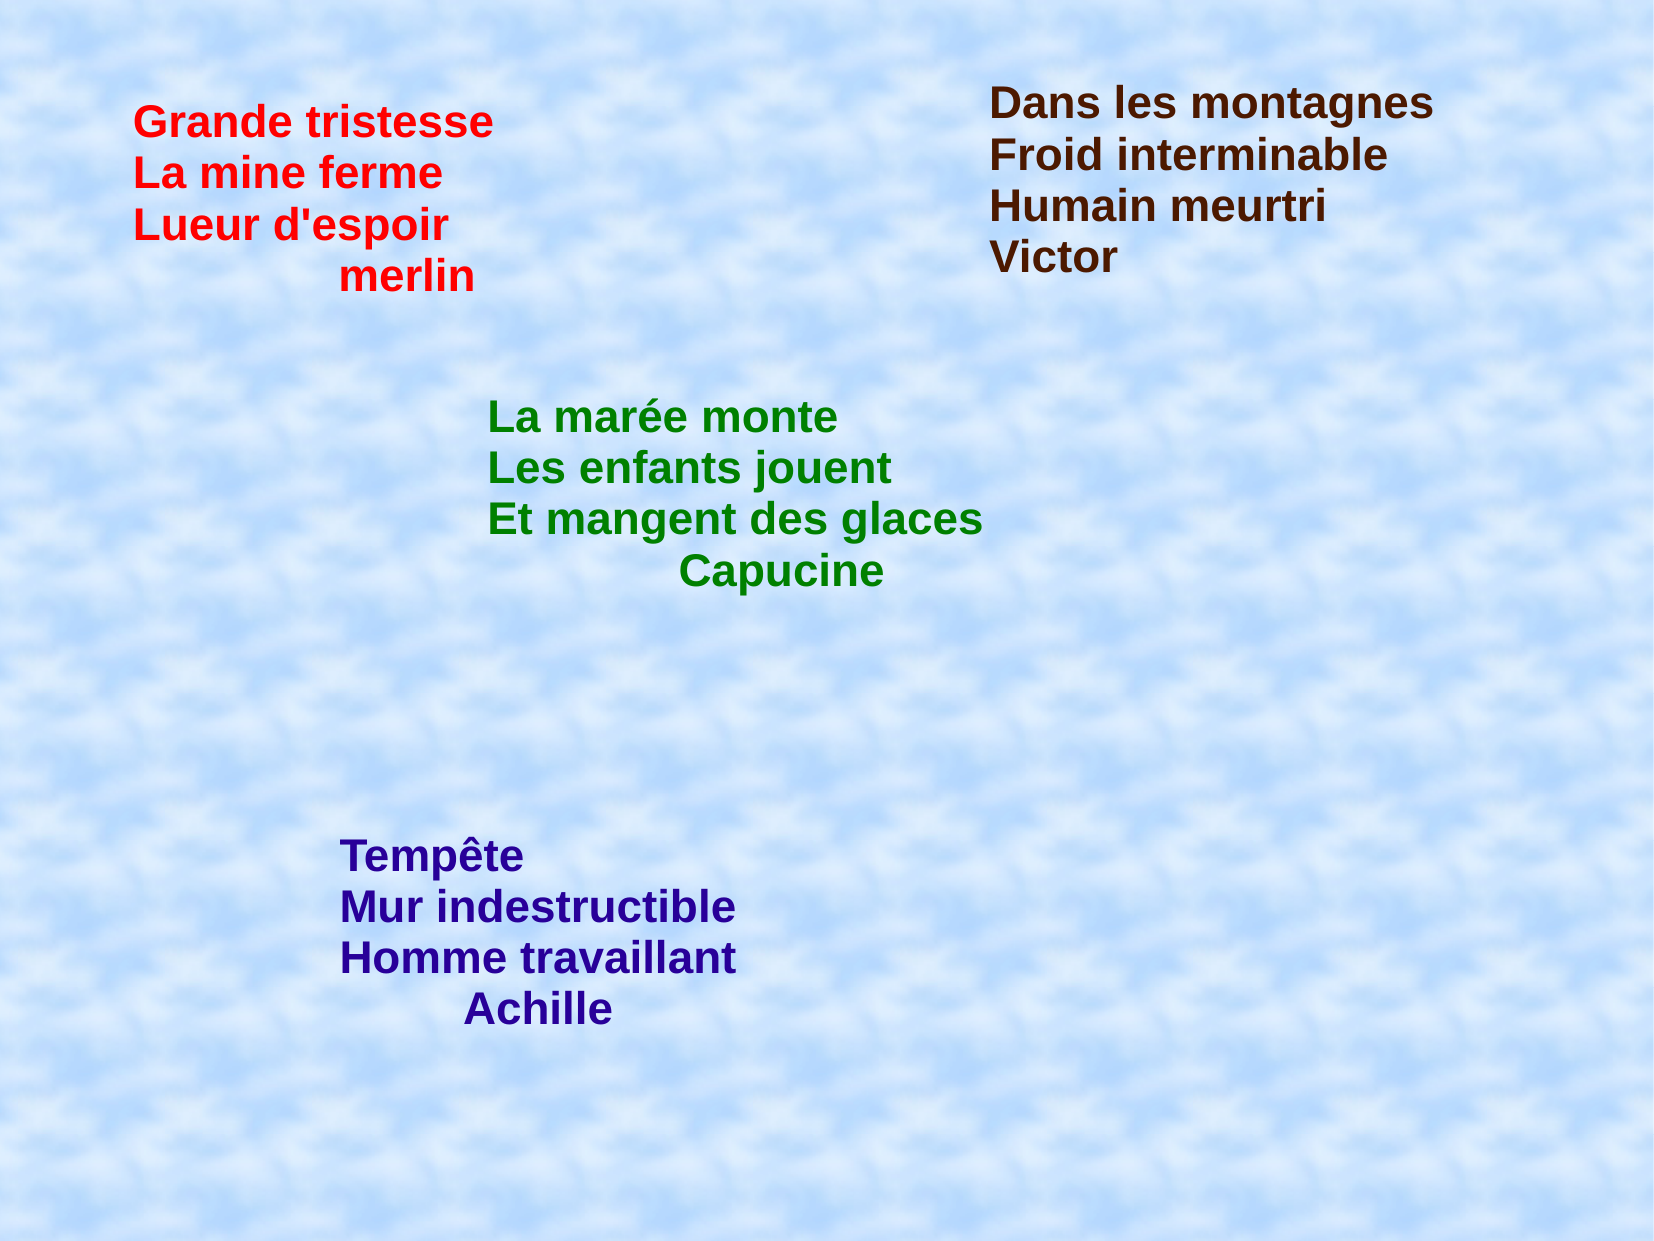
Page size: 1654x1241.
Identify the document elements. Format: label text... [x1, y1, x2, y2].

text_box Grande tristesse La mine ferme Lueur d'espoir merlin [118, 88, 709, 313]
text_box Tempête Mur indestructible Homme travaillant Achille [324, 738, 752, 1089]
text_box Dans les montagnes Froid interminable Humain meurtri Victor [974, 70, 1536, 296]
text_box La marée monte Les enfants jouent Et mangent des glaces Capucine [472, 383, 1025, 650]
picture [0, 0, 1654, 1241]
